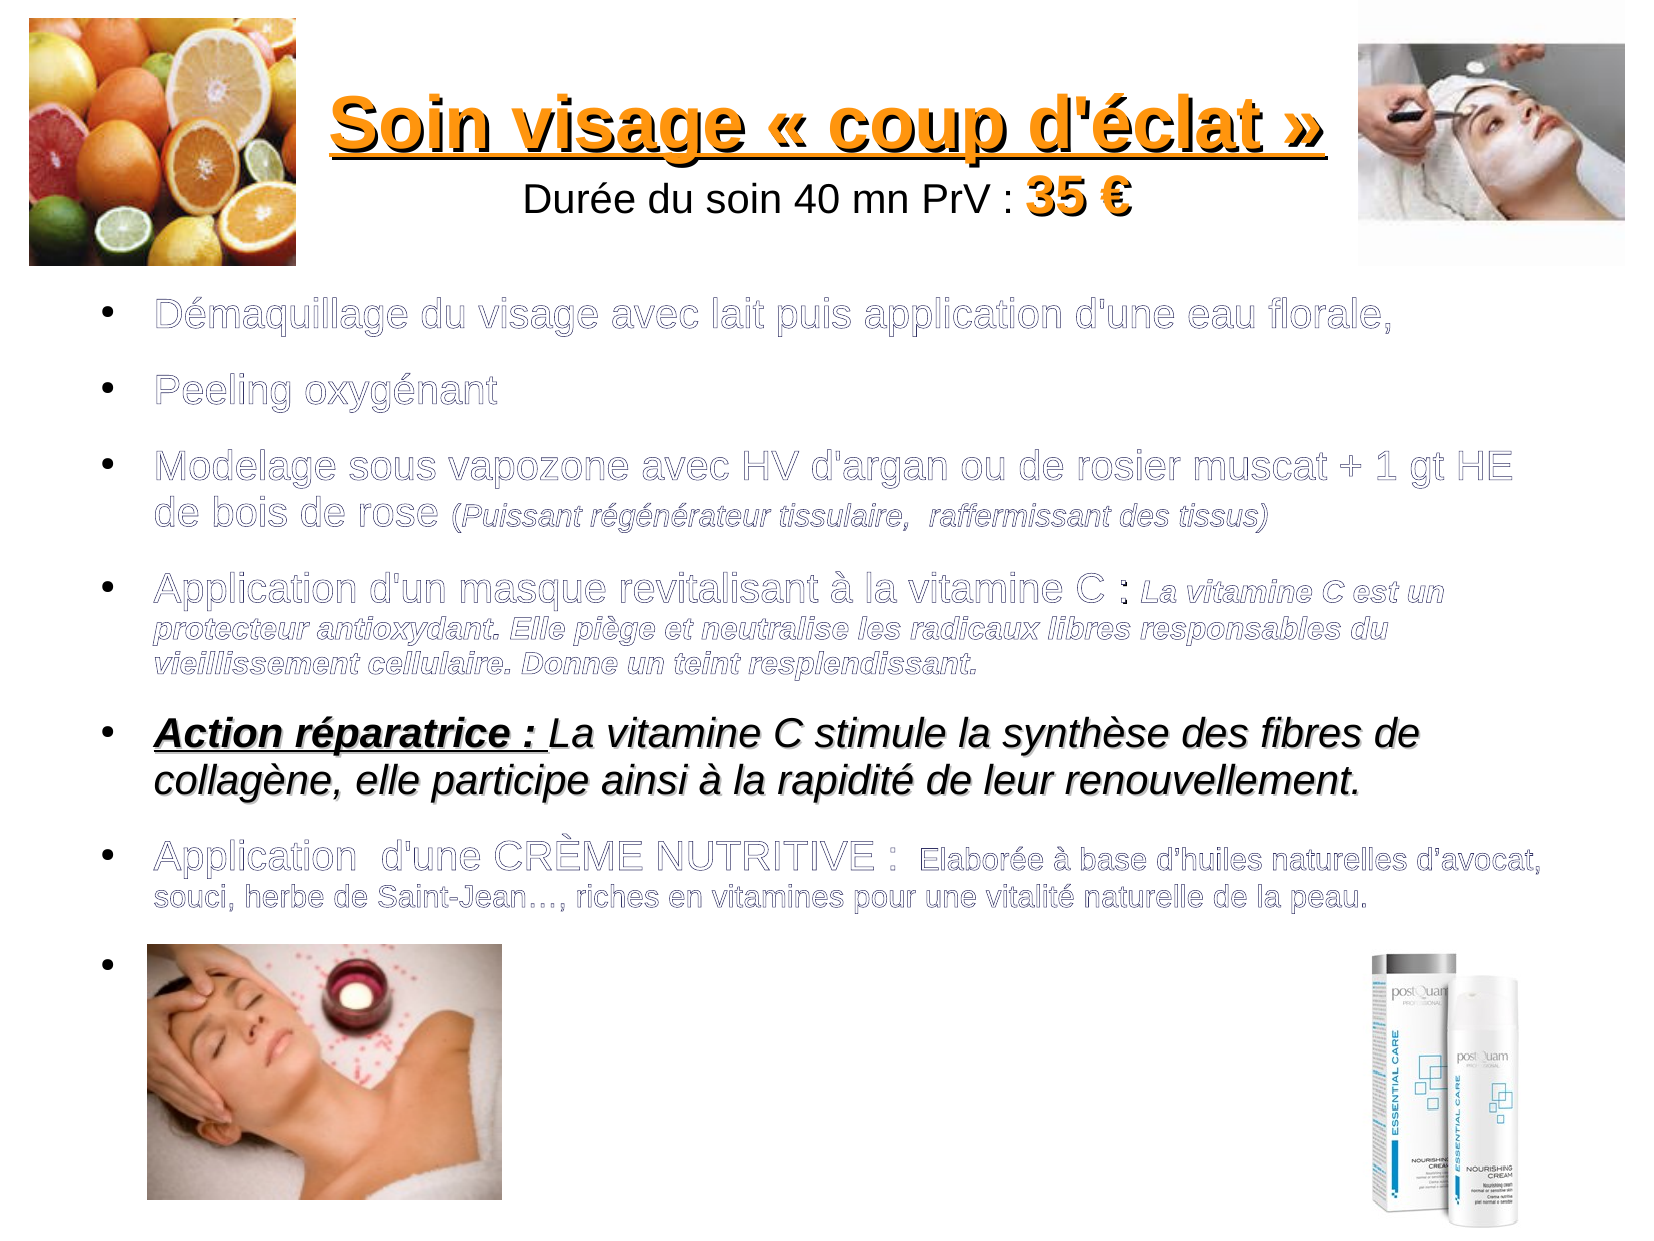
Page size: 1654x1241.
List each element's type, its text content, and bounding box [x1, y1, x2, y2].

picture [29, 18, 296, 266]
picture [1358, 0, 1625, 266]
list Démaquillage du visage avec lait puis application d'une eau florale, Peeling oxygénant Modelage sous vapozone avec HV d'argan ou de rosier muscat + 1 gt HE de bois de rose (Puissant régénérateur tissulaire, raffermissant des tissus) Application d'un masque revitalisant à la vitamine C : La vitamine C est un protecteur antioxydant. Elle piège et neutralise les radicaux libres responsables du vieillissement cellulaire. Donne un teint resplendissant. Action réparatrice : La vitamine C stimule la synthèse des fibres de collagène, elle participe ainsi à la rapidité de leur renouvellement. Application d'une CRÈME NUTRITIVE : Elaborée à base d’huiles naturelles d’avocat, souci, herbe de Saint-Jean…, riches en vitamines pour une vitalité naturelle de la peau. [82, 290, 1571, 1109]
title Soin visage « coup d'éclat » Durée du soin 40 mn PrV : 35 € [296, 49, 1358, 257]
picture [1299, 924, 1595, 1241]
picture [147, 944, 502, 1200]
